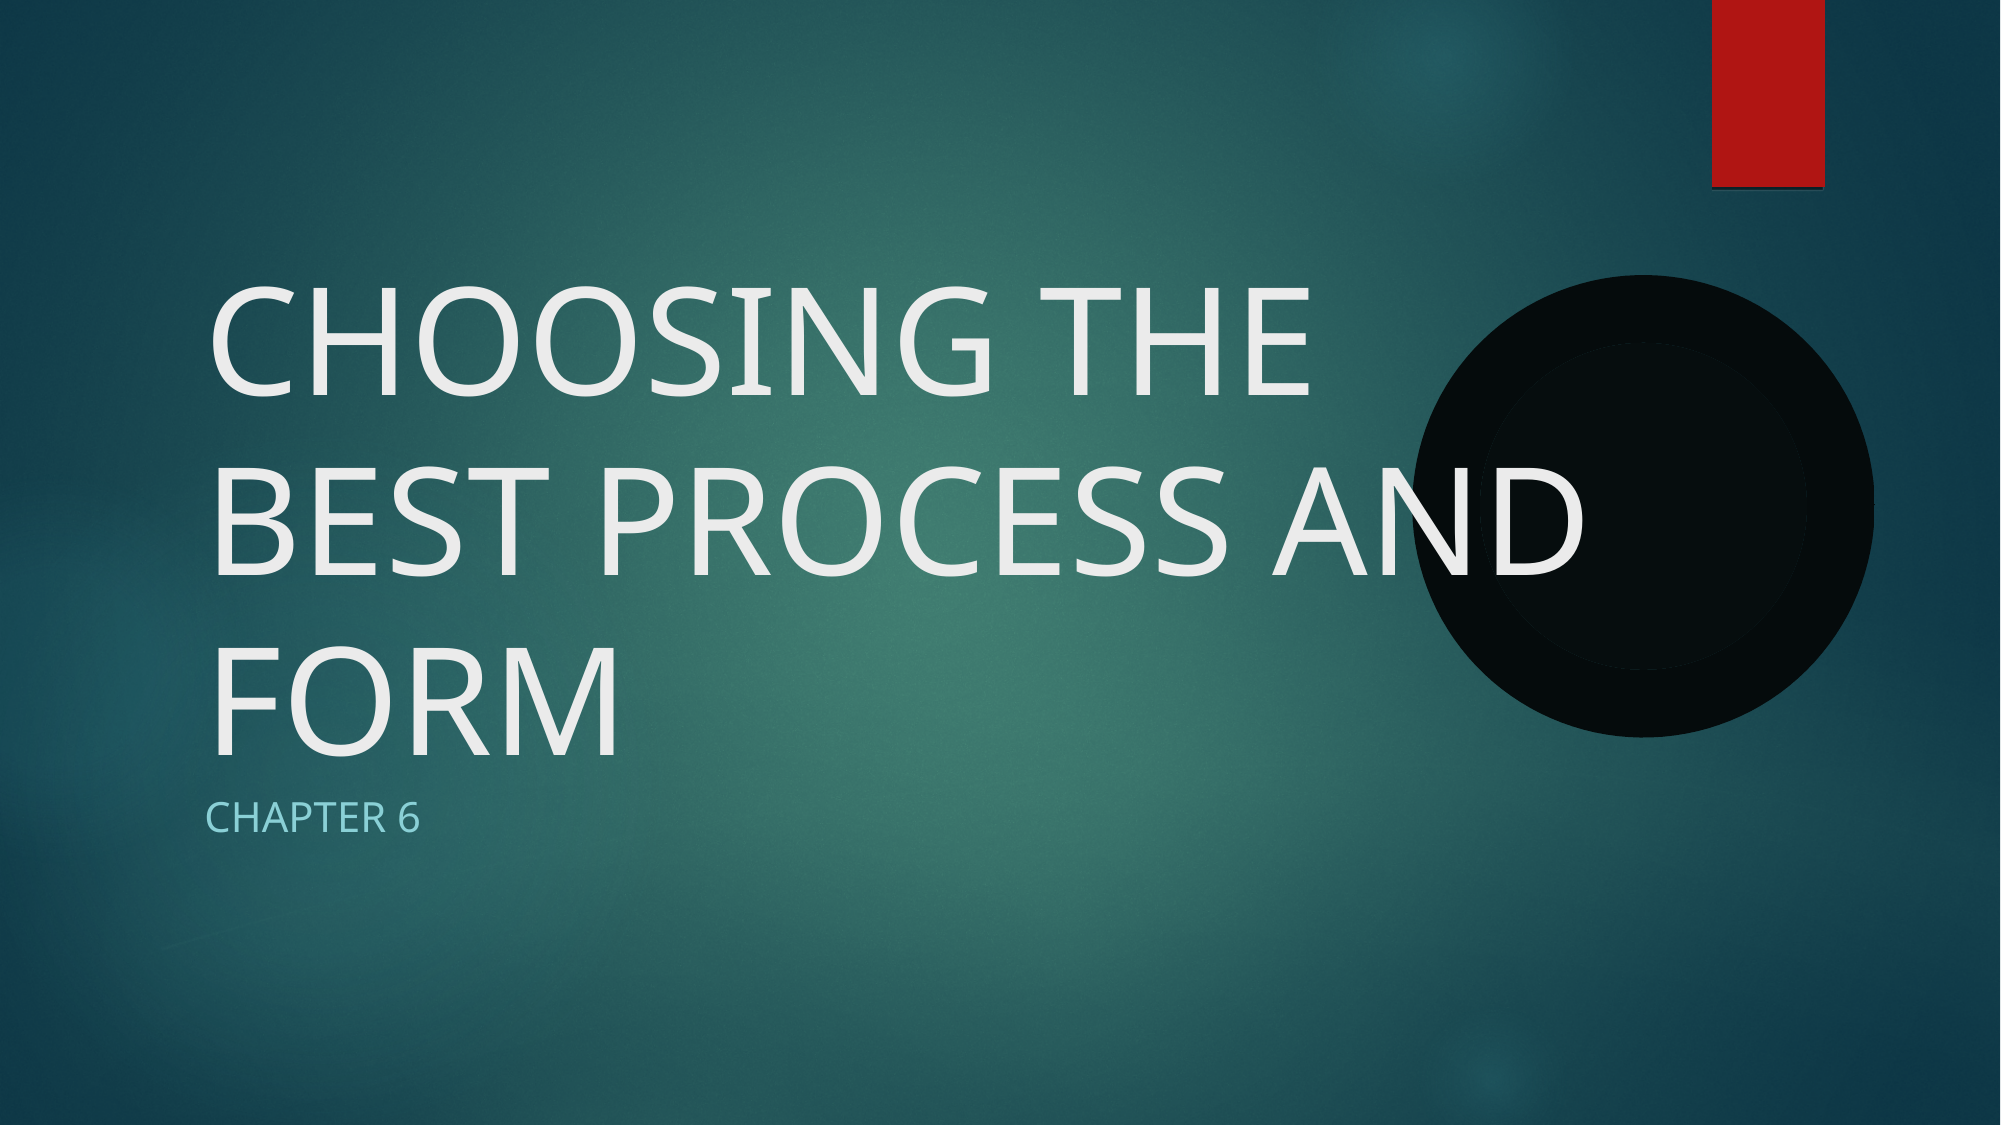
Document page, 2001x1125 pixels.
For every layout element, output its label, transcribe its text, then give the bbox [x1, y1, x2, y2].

title CHOOSING THE BEST PROCESS AND FORM [189, 237, 1638, 783]
subtitle CHAPTER 6 [189, 783, 1638, 926]
